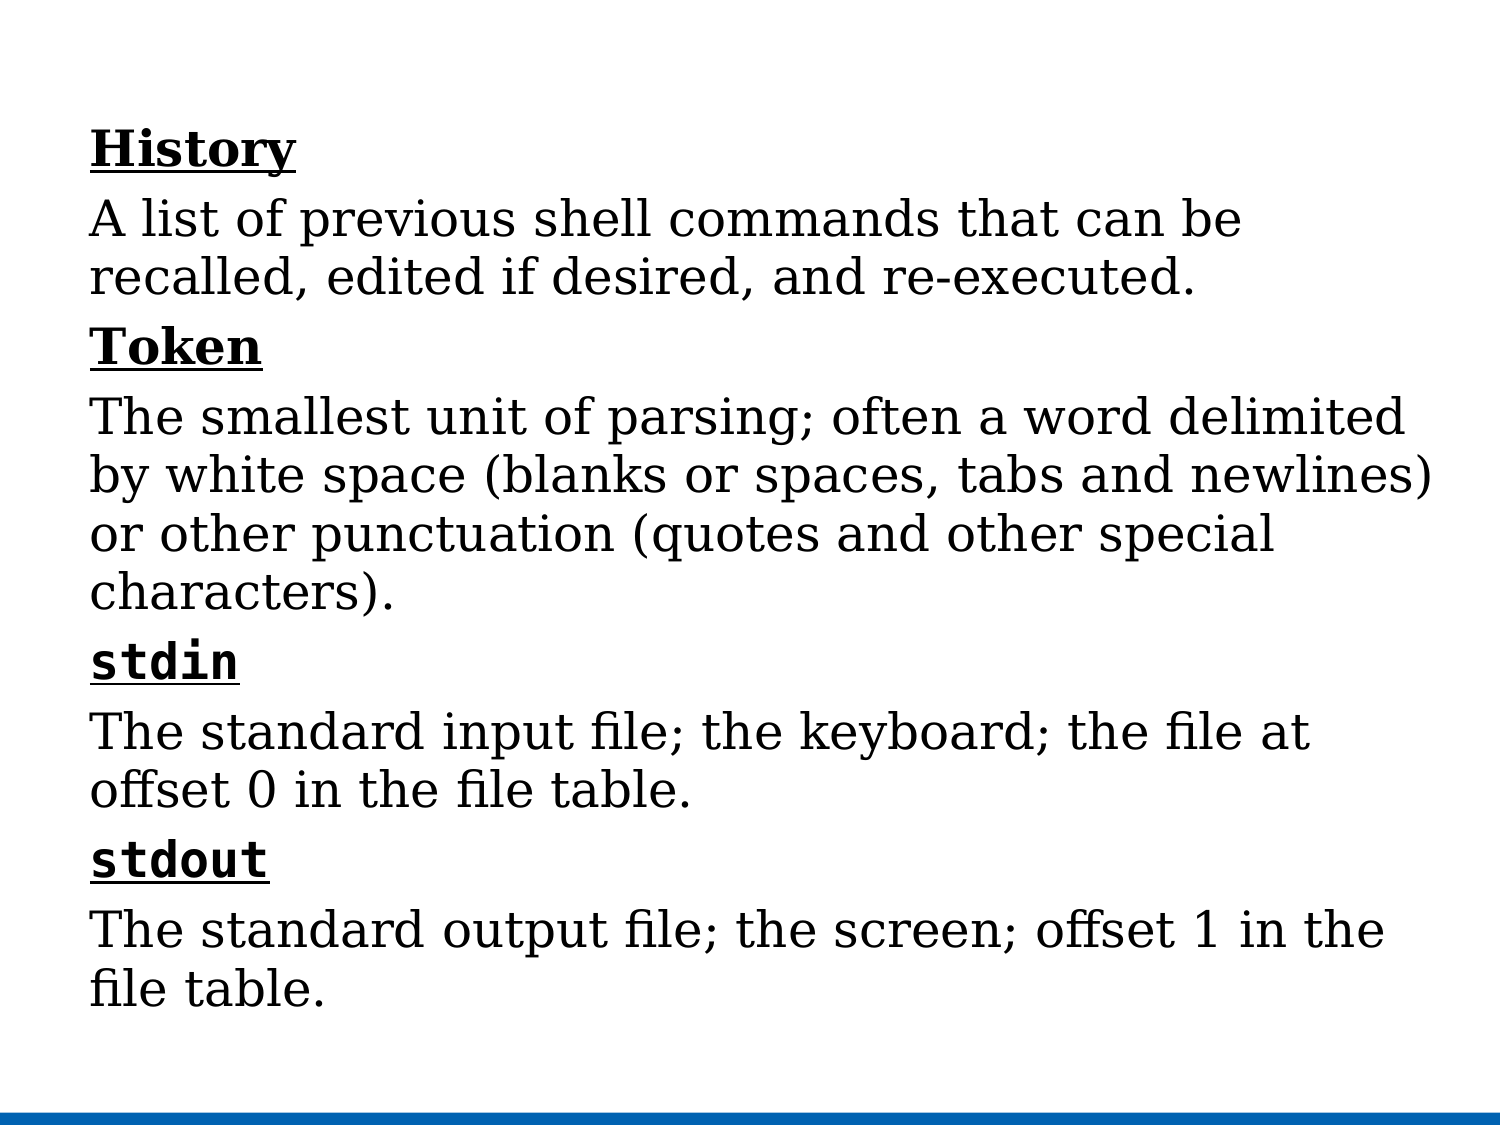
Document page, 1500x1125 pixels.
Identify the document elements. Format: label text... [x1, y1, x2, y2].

text_box History A list of previous shell commands that can be recalled, edited if desired, and re-executed. Token The smallest unit of parsing; often a word delimited by white space (blanks or spaces, tabs and newlines) or other punctuation (quotes and other special characters). stdin The standard input file; the keyboard; the file at offset 0 in the file table. stdout The standard output file; the screen; offset 1 in the file table. [74, 112, 1463, 1025]
